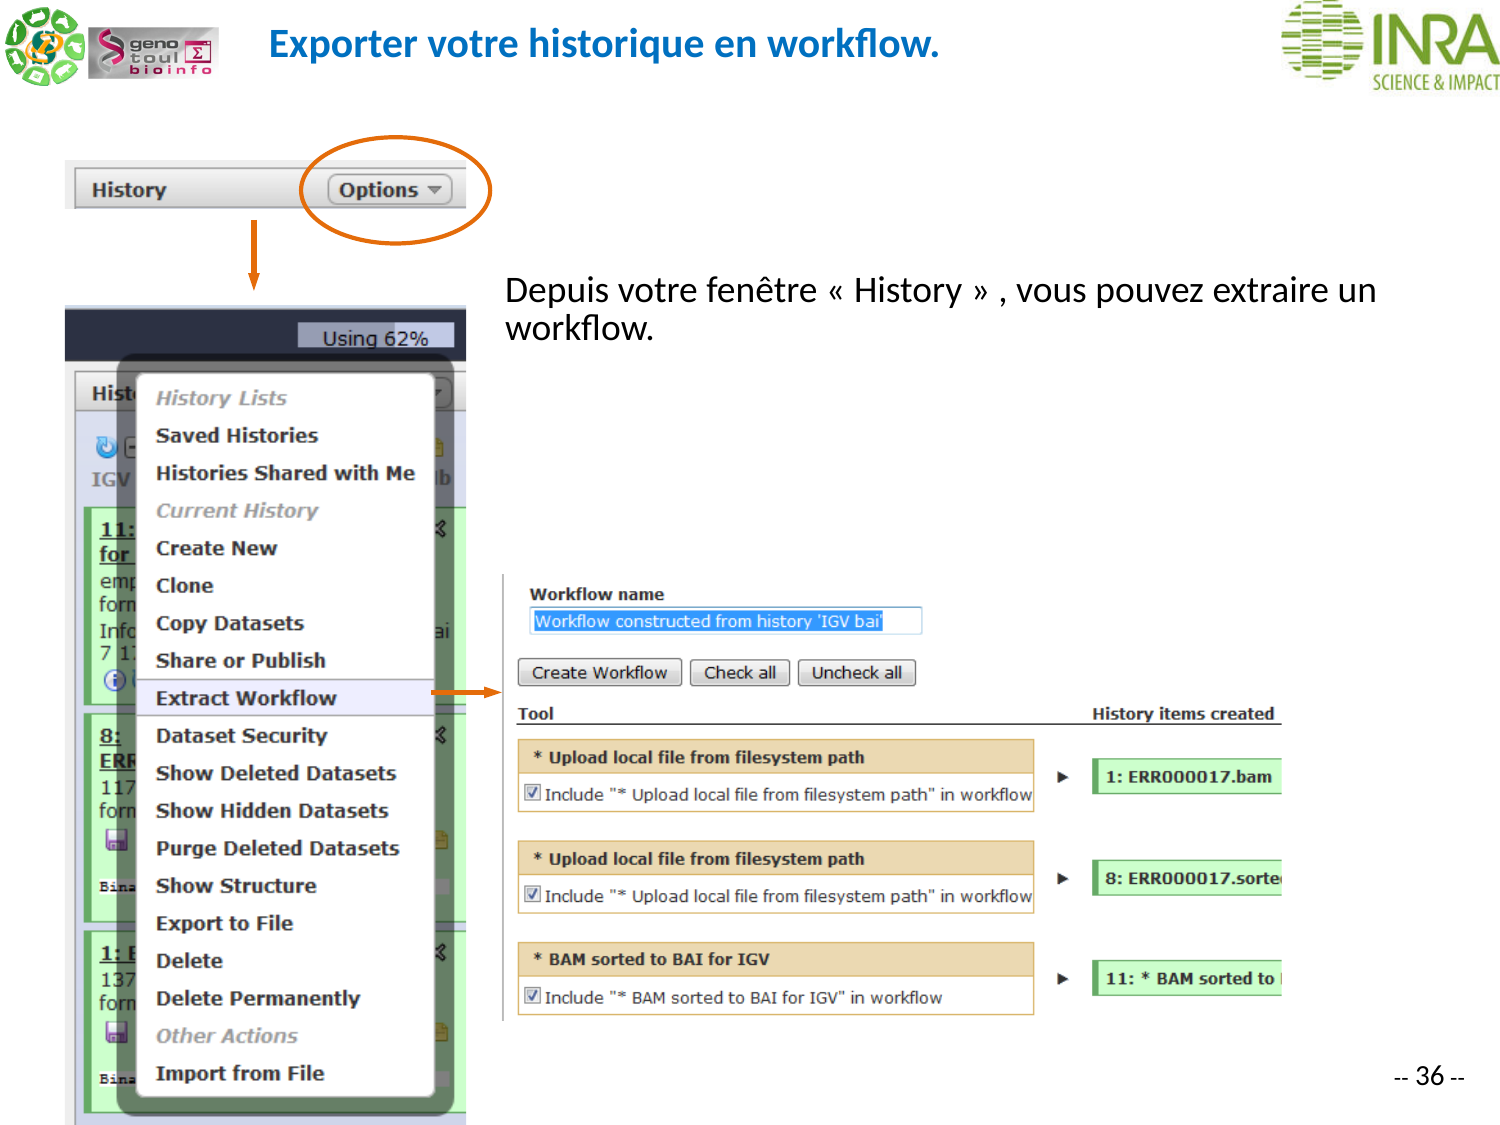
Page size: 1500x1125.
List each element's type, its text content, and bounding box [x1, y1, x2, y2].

picture [501, 574, 1282, 1021]
text_box Exporter votre historique en workflow. [253, 19, 1270, 86]
picture [5, 7, 85, 86]
picture [64, 160, 313, 209]
picture [64, 305, 467, 1125]
text_box Depuis votre fenêtre « History » , vous pouvez extraire un workflow. [490, 267, 1471, 374]
picture [88, 27, 219, 79]
picture [304, 160, 467, 209]
picture [1281, 0, 1500, 110]
